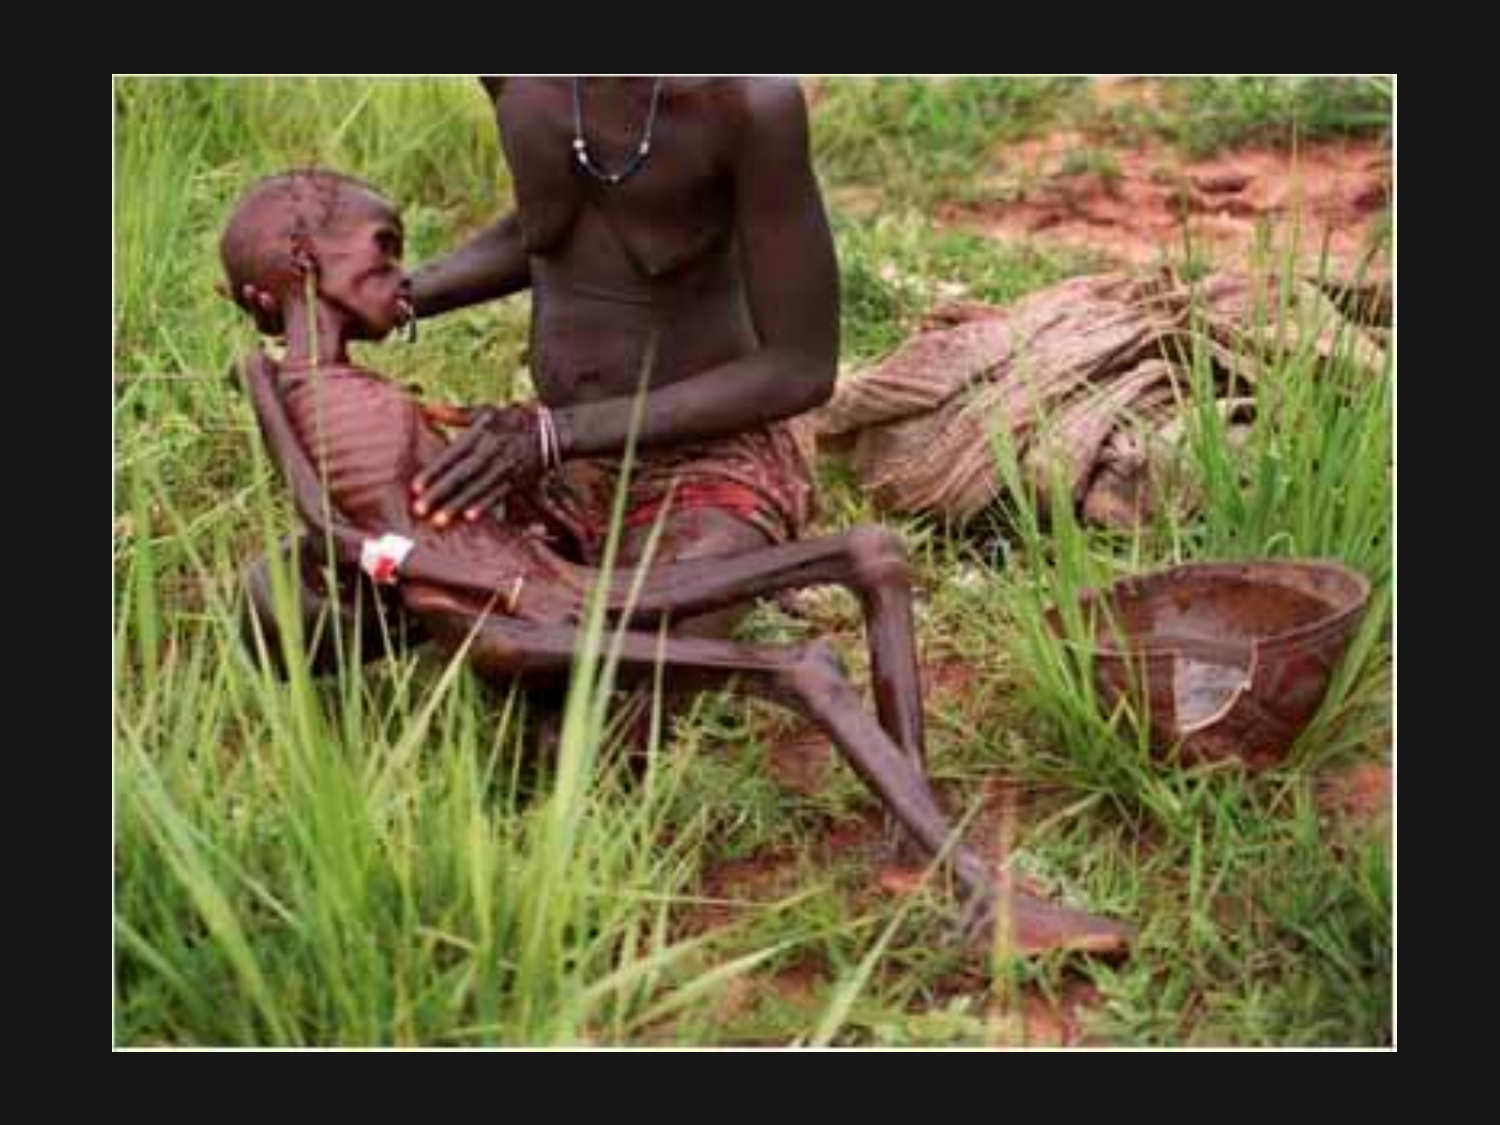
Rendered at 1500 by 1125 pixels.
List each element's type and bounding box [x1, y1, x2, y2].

picture [112, 74, 1397, 1052]
